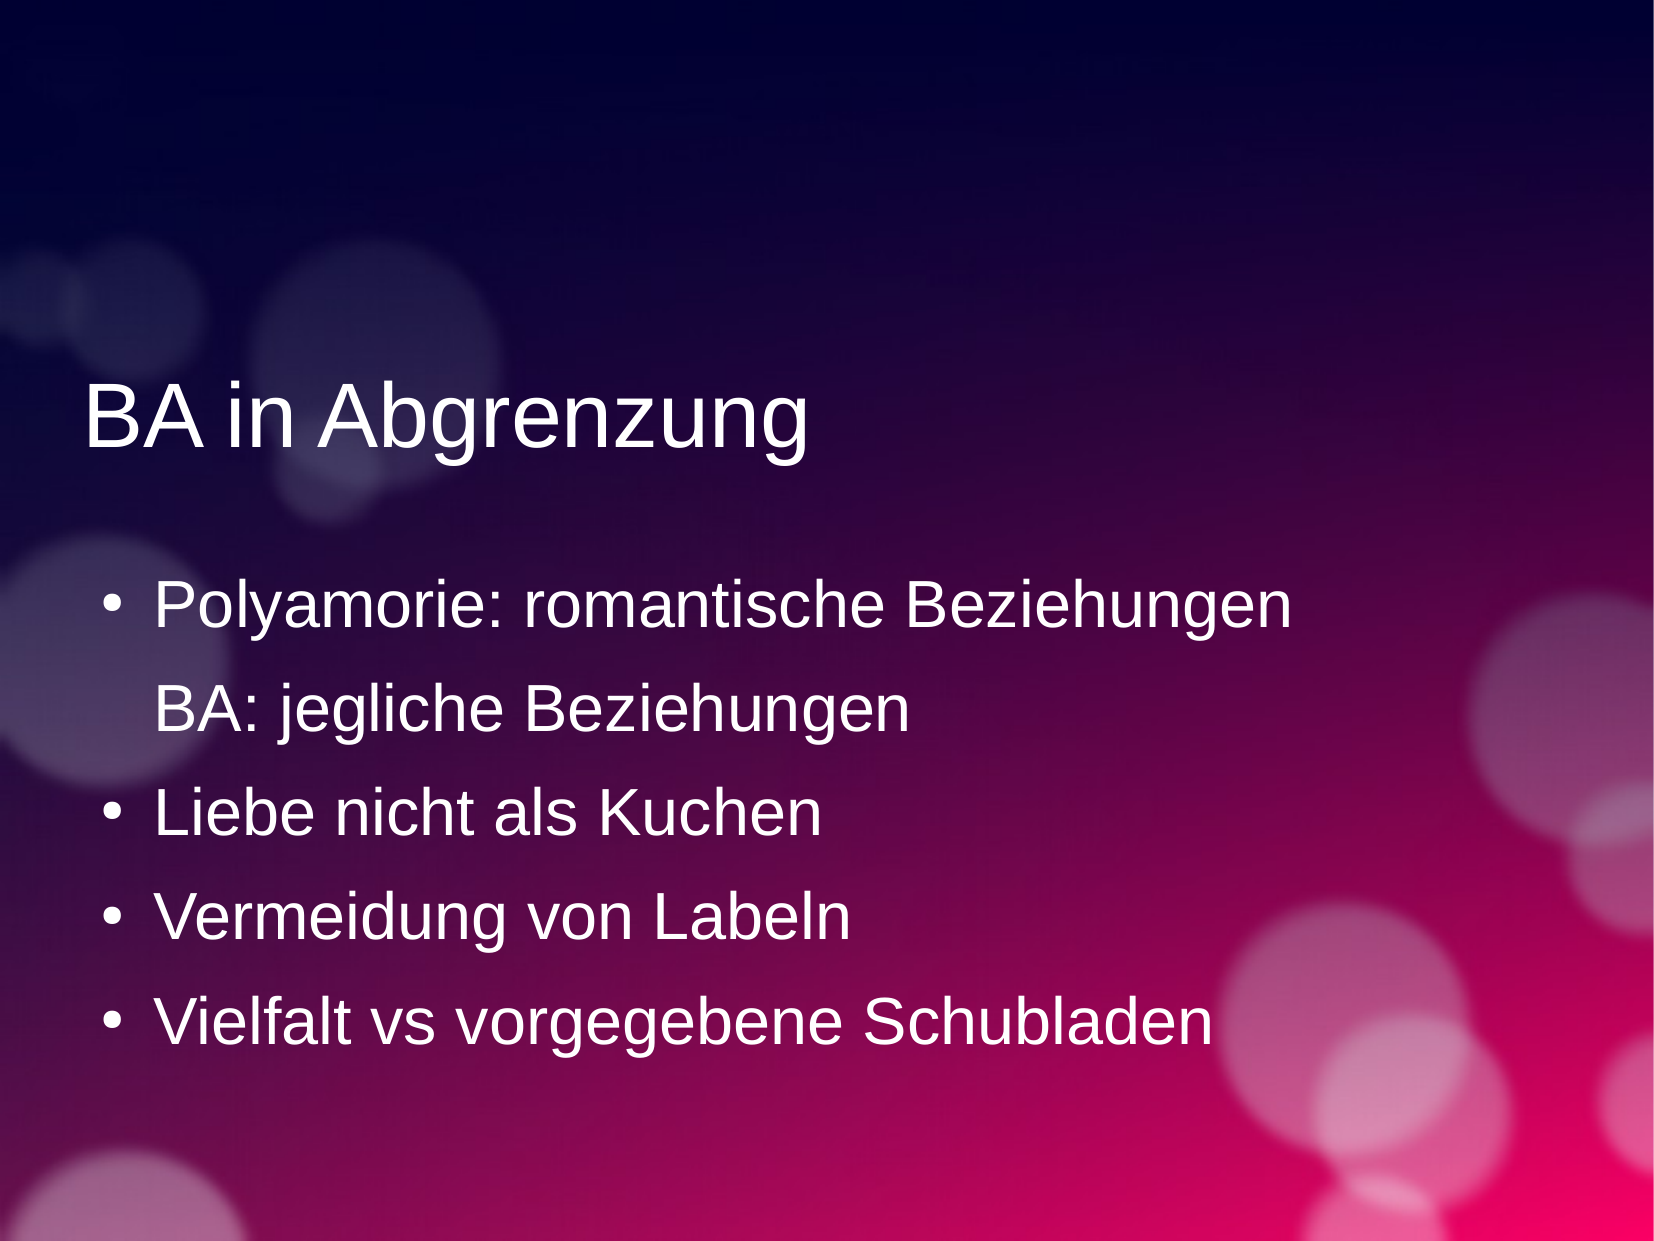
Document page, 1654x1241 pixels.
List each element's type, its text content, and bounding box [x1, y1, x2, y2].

title BA in Abgrenzung [82, 312, 1571, 520]
picture [0, 0, 1654, 1241]
list Polyamorie: romantische Beziehungen BA: jegliche Beziehungen Liebe nicht als Kuchen Vermeidung von Labeln Vielfalt vs vorgegebene Schubladen [82, 566, 1571, 1146]
